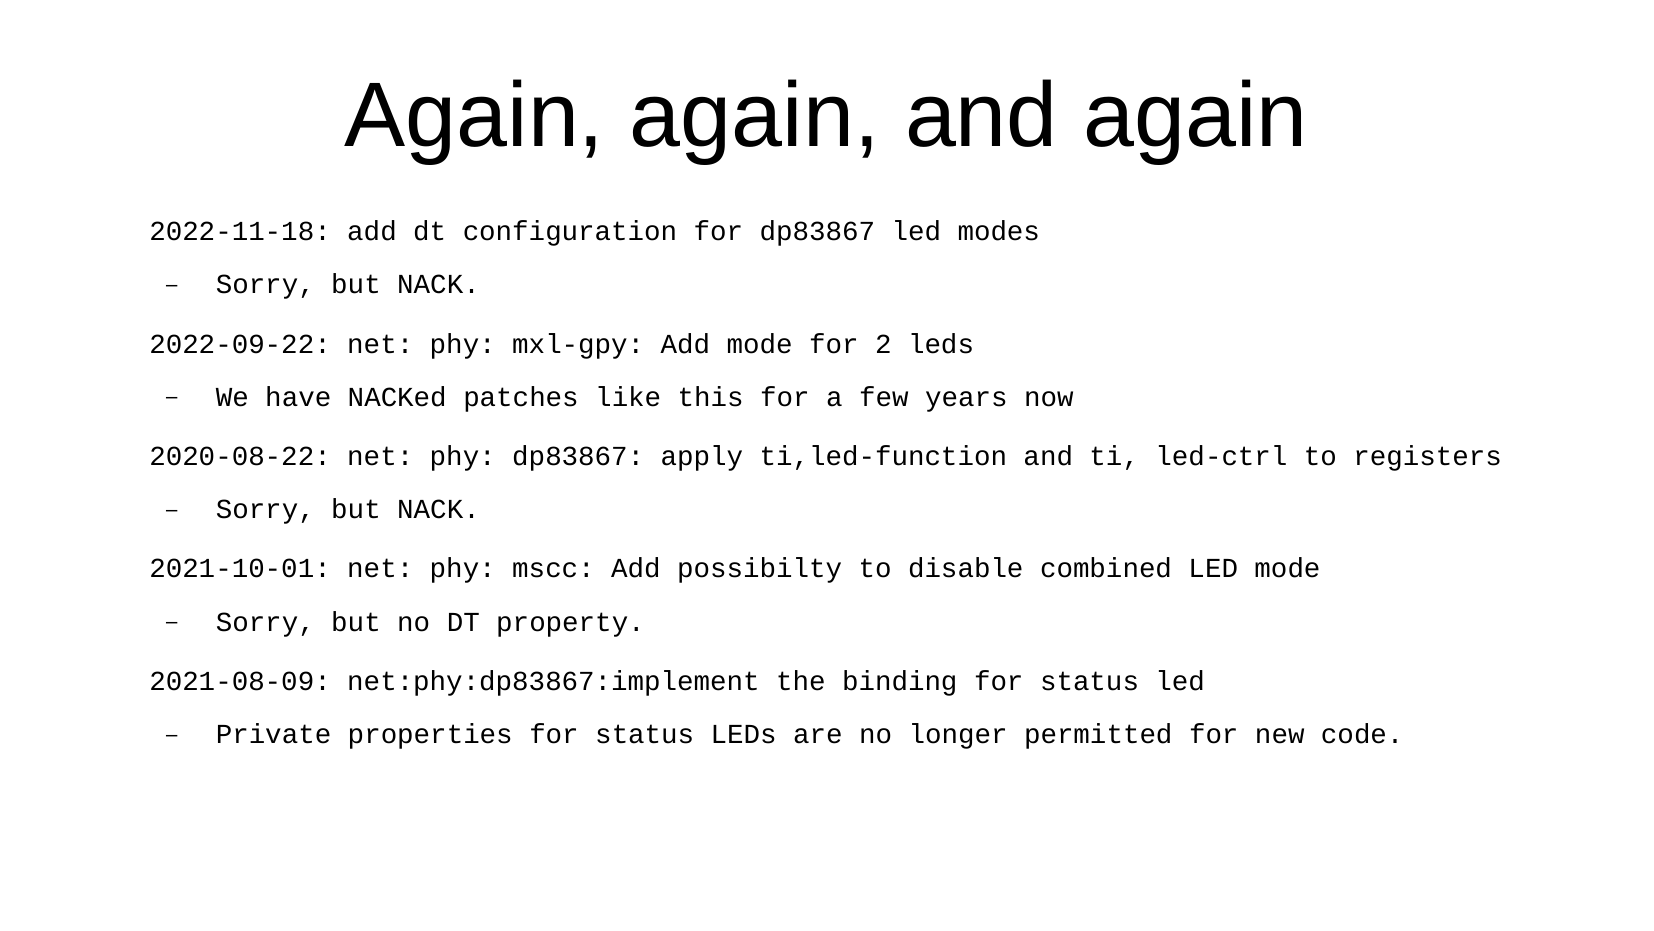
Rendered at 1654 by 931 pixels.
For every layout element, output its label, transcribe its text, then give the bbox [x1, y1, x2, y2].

title Again, again, and again [82, 37, 1571, 193]
list 2022-11-18: add dt configuration for dp83867 led modes Sorry, but NACK. 2022-09-22: net: phy: mxl-gpy: Add mode for 2 leds We have NACKed patches like this for a few years now 2020-08-22: net: phy: dp83867: apply ti,led-function and ti, led-ctrl to registers Sorry, but NACK. 2021-10-01: net: phy: mscc: Add possibilty to disable combined LED mode Sorry, but no DT property. 2021-08-09: net:phy:dp83867:implement the binding for status led Private properties for status LEDs are no longer permitted for new code. [82, 217, 1571, 758]
